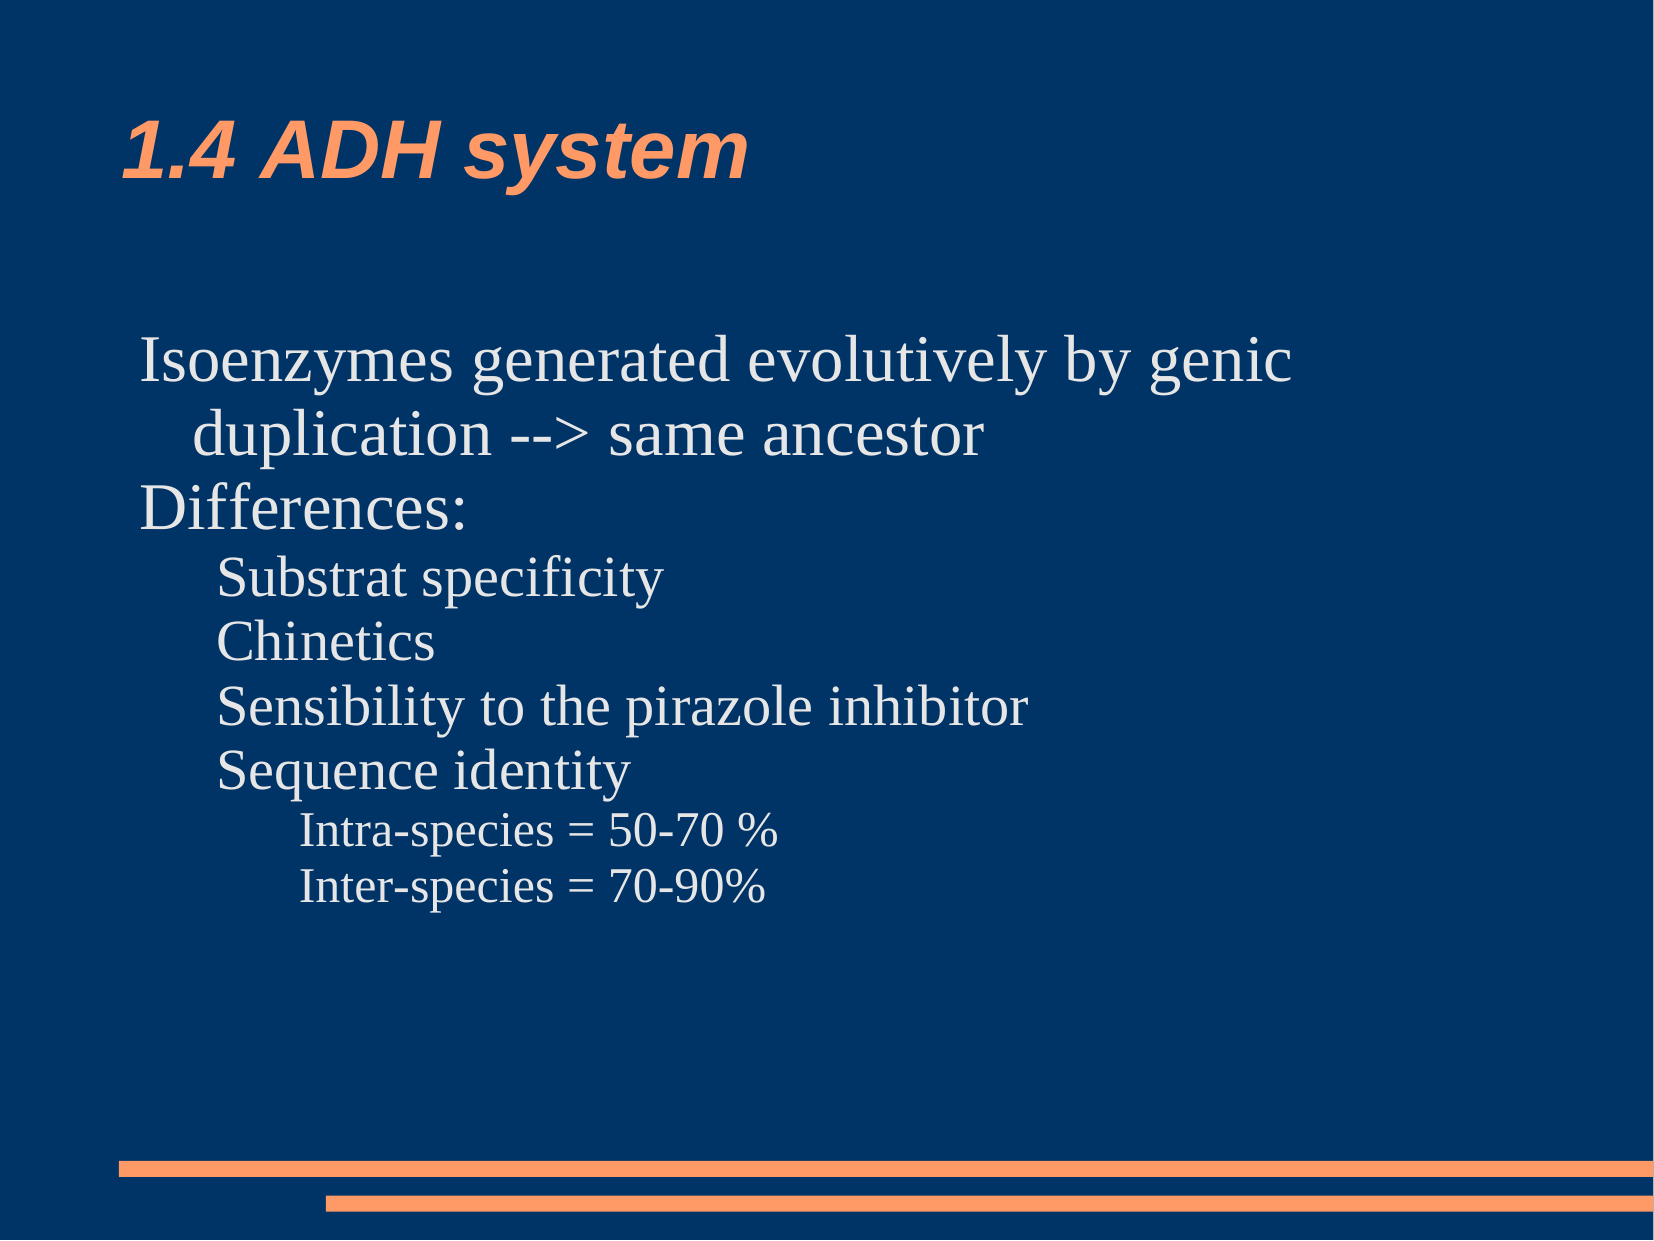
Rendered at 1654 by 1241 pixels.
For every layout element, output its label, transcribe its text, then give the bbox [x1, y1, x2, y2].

title 1.4 ADH system [121, 46, 1534, 254]
list Isoenzymes generated evolutively by genic duplication --> same ancestor Differences: Substrat specificity Chinetics Sensibility to the pirazole inhibitor Sequence identity Intra-species = 50-70 % Inter-species = 70-90% [121, 322, 1561, 1133]
